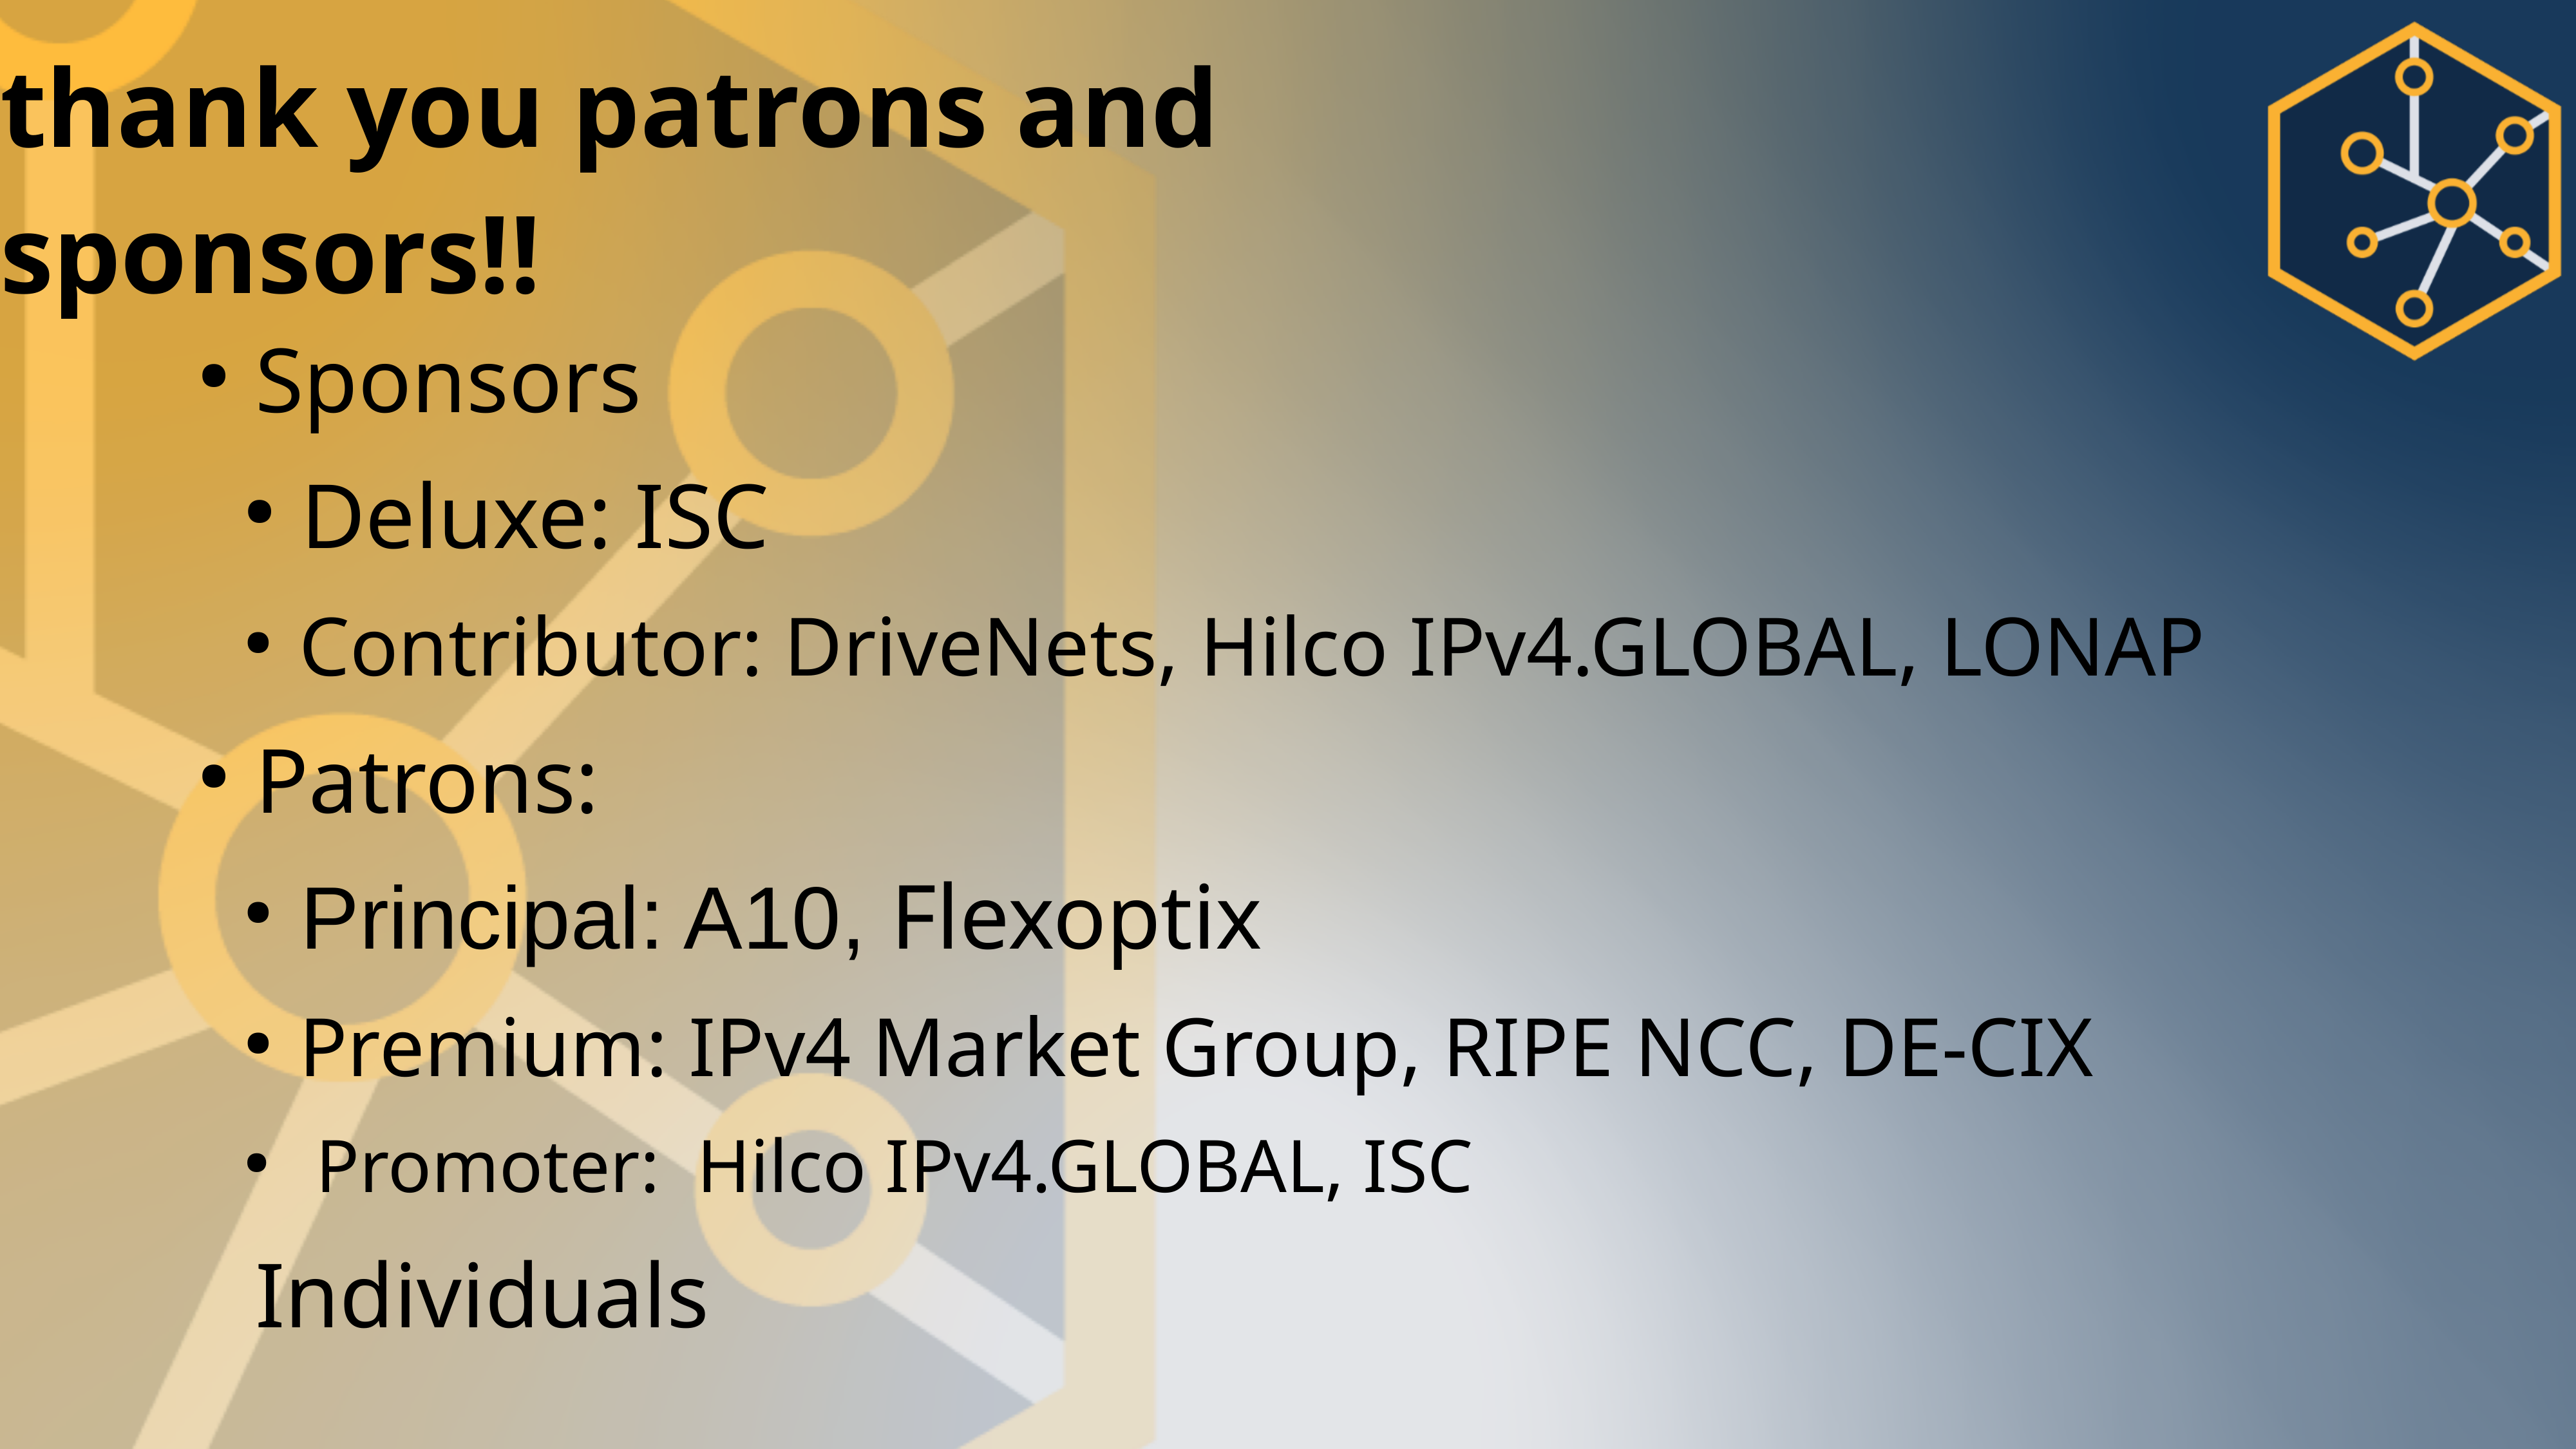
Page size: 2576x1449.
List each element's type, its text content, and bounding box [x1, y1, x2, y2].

list Sponsors Deluxe: ISC Contributor: DriveNets, Hilco IPv4.GLOBAL, LONAP Patrons: Principal: A10, Flexoptix Premium: IPv4 Market Group, RIPE NCC, DE-CIX Promoter: Hilco IPv4.GLOBAL, ISC Individuals [186, 317, 2389, 1170]
title thank you patrons and sponsors!! [0, 43, 1604, 314]
picture [0, 0, 2576, 1449]
